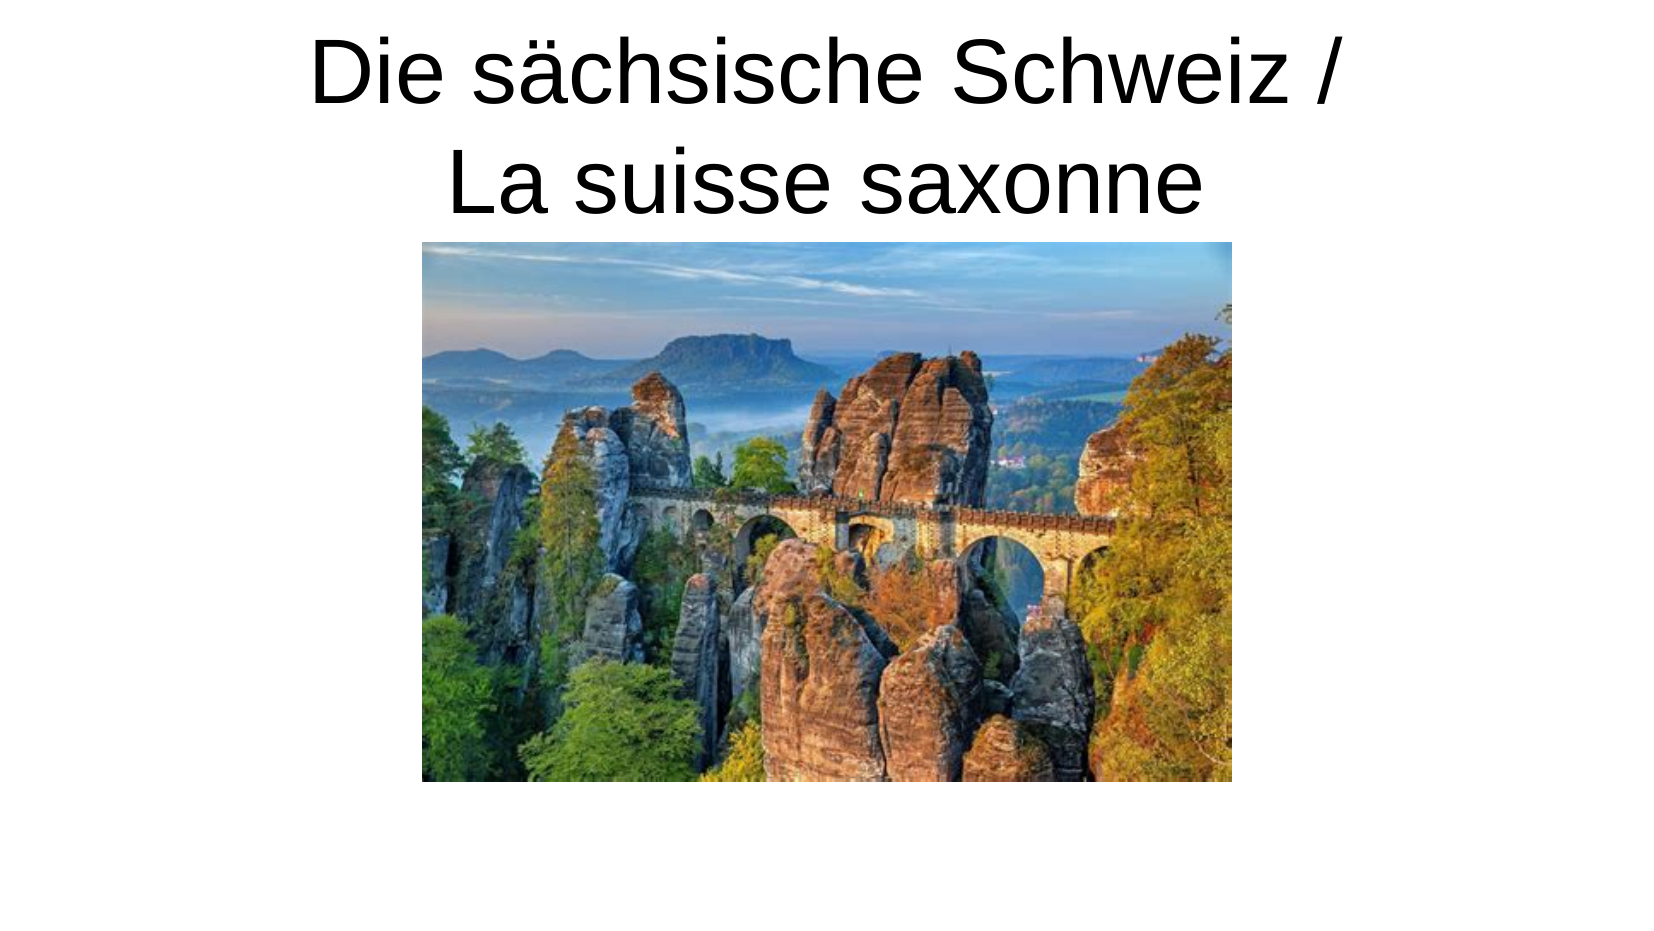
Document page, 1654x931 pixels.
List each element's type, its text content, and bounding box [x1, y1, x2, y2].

title Die sächsische Schweiz / La suisse saxonne [82, 12, 1571, 218]
picture [422, 242, 1232, 783]
